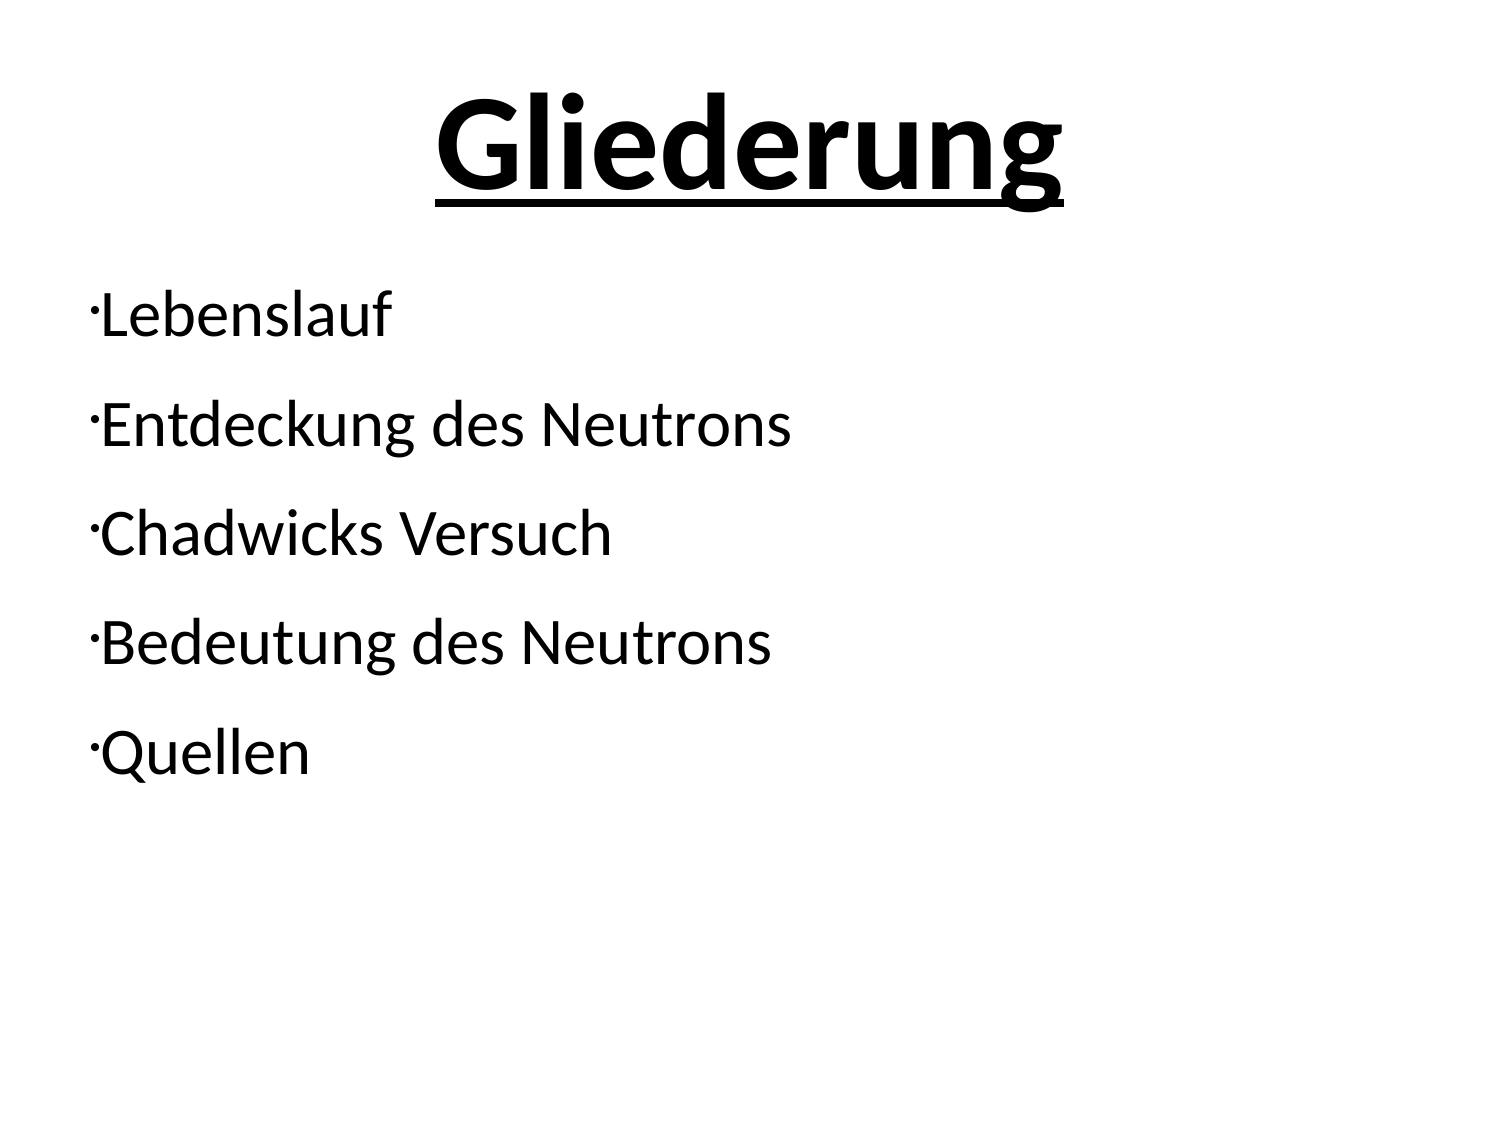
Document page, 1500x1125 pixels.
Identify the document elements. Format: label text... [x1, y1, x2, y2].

title Gliederung [75, 45, 1425, 233]
list Lebenslauf Entdeckung des Neutrons Chadwicks Versuch Bedeutung des Neutrons Quellen [75, 262, 1425, 1005]
